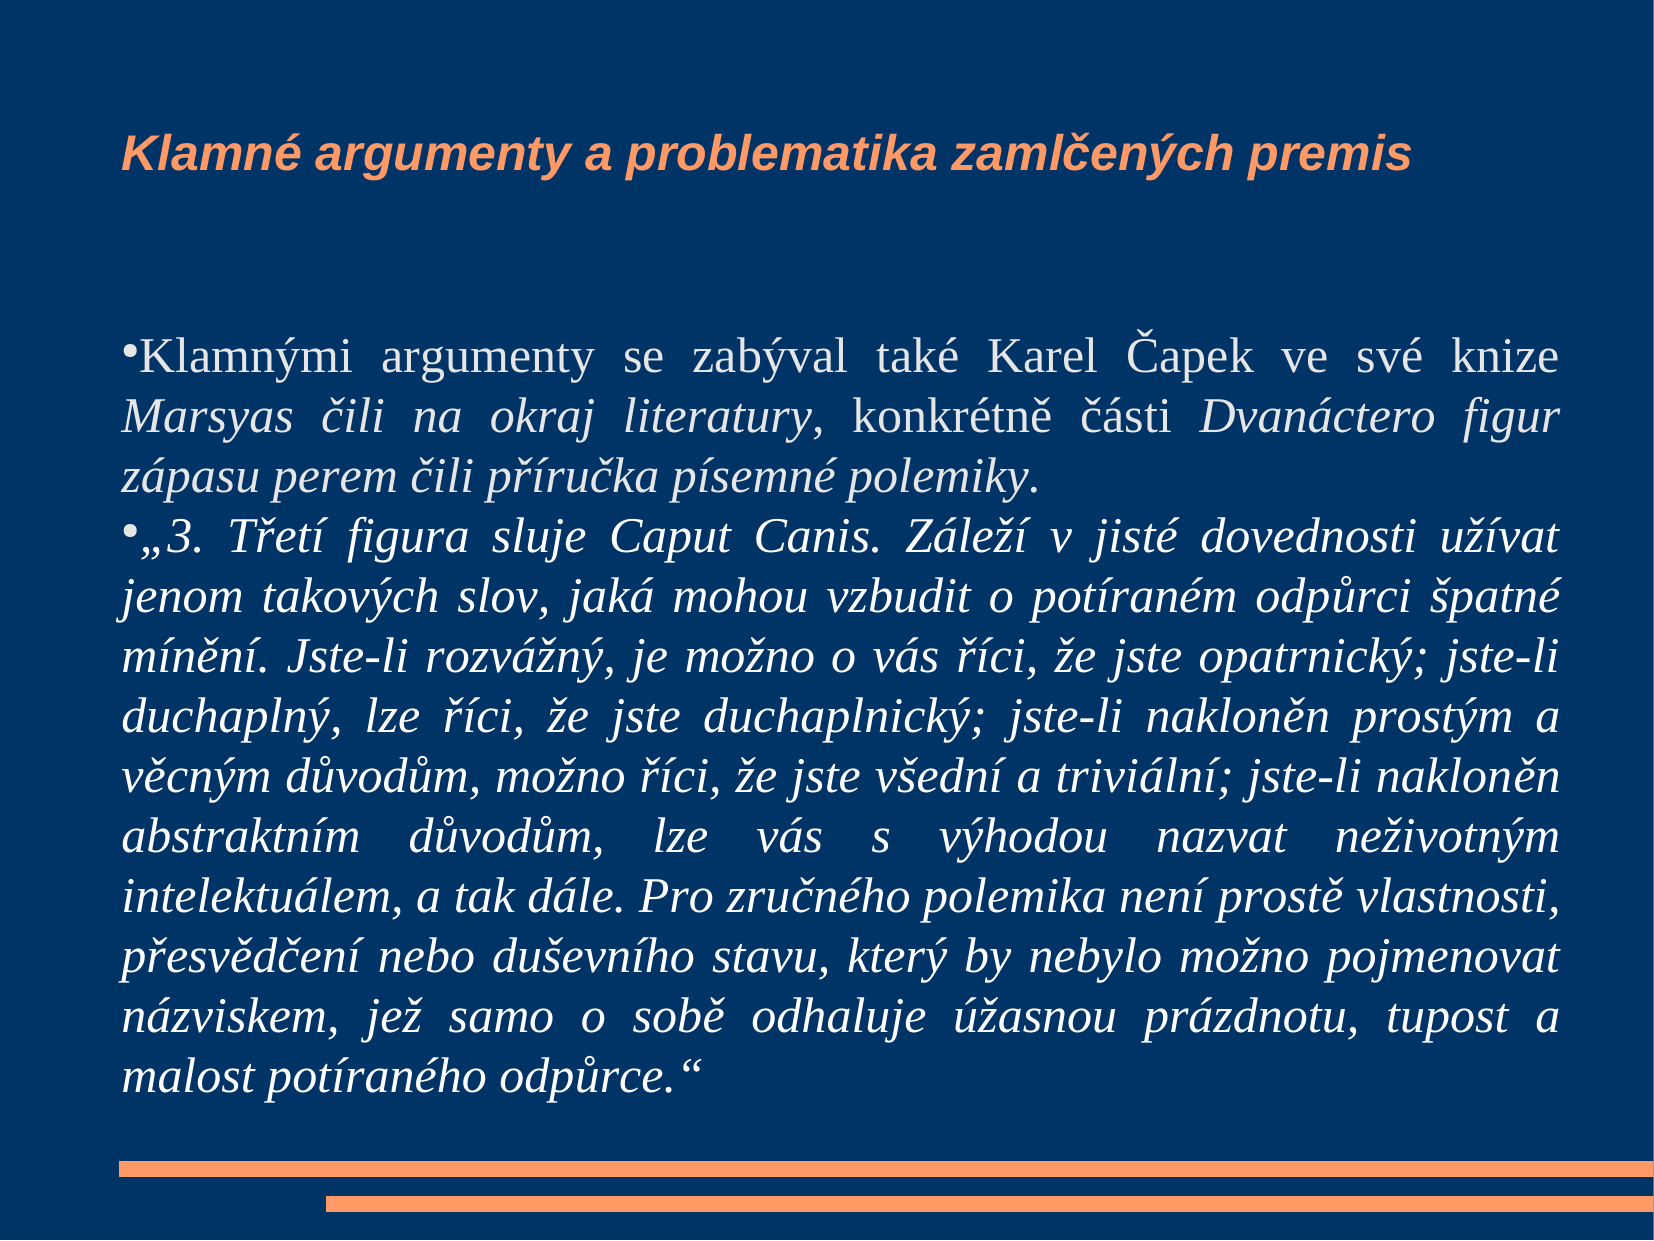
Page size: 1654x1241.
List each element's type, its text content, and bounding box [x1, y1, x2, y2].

title Klamné argumenty a problematika zamlčených premis [121, 46, 1534, 254]
list Klamnými argumenty se zabýval také Karel Čapek ve své knize Marsyas čili na okraj literatury, konkrétně části Dvanáctero figur zápasu perem čili příručka písemné polemiky. „3. Třetí figura sluje Caput Canis. Záleží v jisté dovednosti užívat jenom takových slov, jaká mohou vzbudit o potíraném odpůrci špatné mínění. Jste-li rozvážný, je možno o vás říci, že jste opatrnický; jste-li duchaplný, lze říci, že jste duchaplnický; jste-li nakloněn prostým a věcným důvodům, možno říci, že jste všední a triviální; jste-li nakloněn abstraktním důvodům, lze vás s výhodou nazvat neživotným intelektuálem, a tak dále. Pro zručného polemika není prostě vlastnosti, přesvědčení nebo duševního stavu, který by nebylo možno pojmenovat názviskem, jež samo o sobě odhaluje úžasnou prázdnotu, tupost a malost potíraného odpůrce.“ [121, 322, 1561, 1132]
